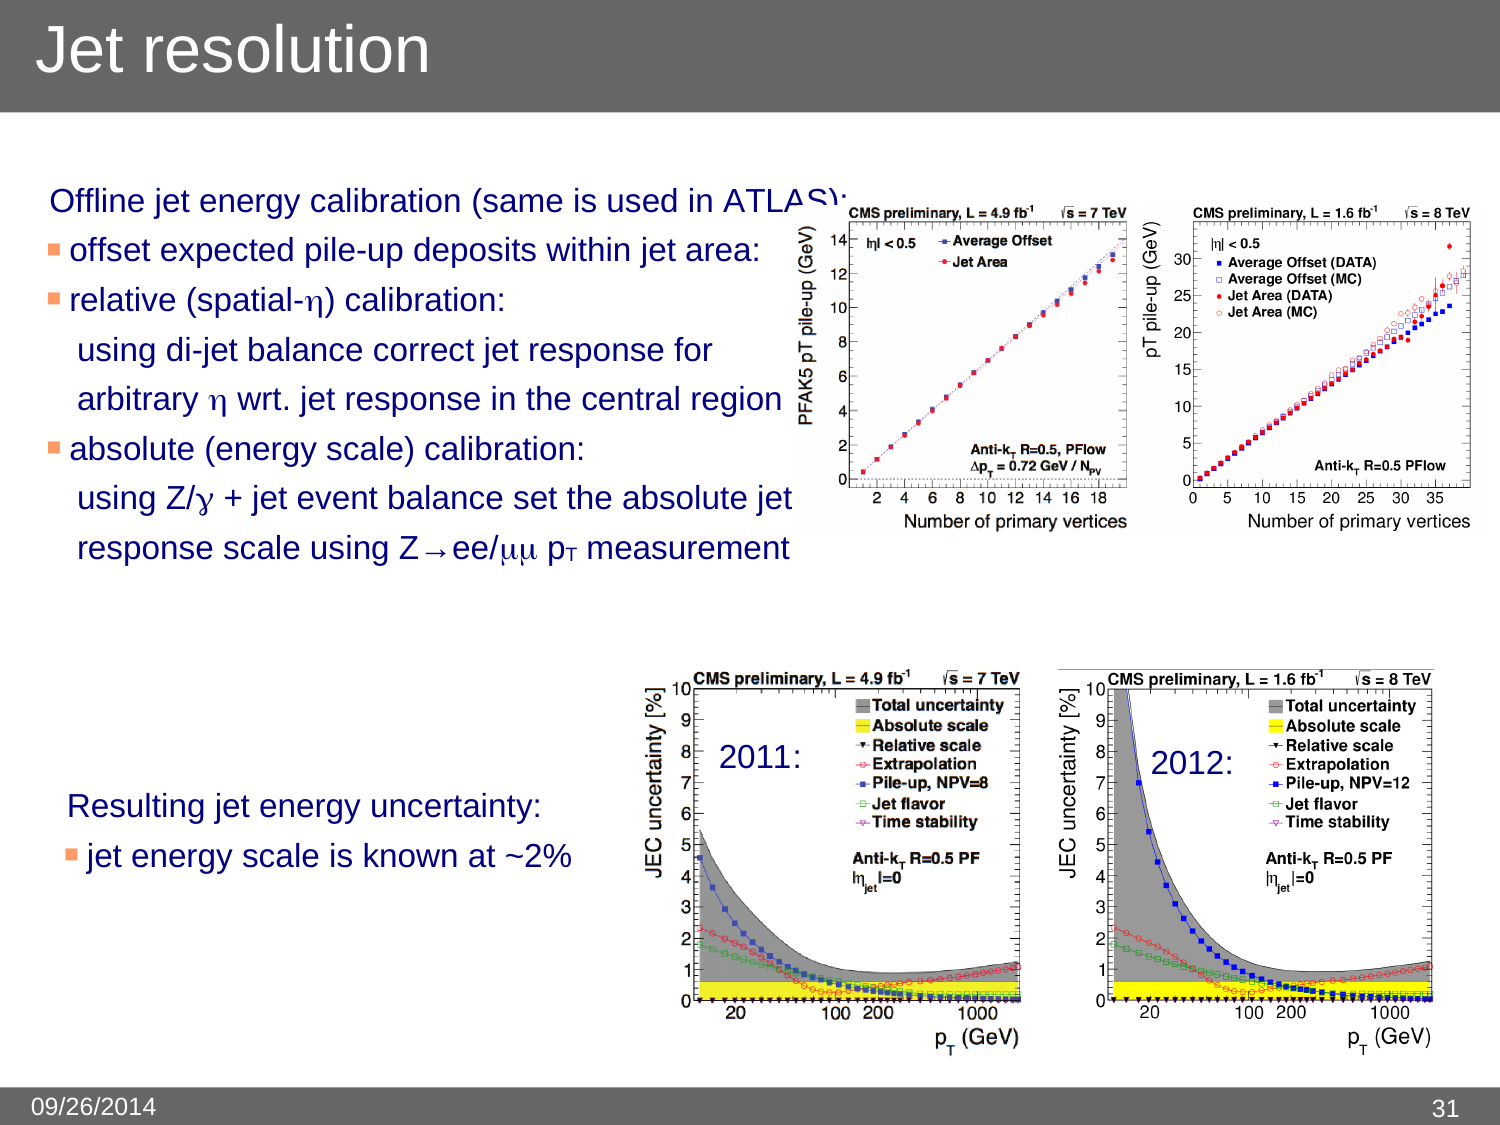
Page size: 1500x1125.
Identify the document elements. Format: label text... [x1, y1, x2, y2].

text_box 2012: [1150, 744, 1246, 782]
picture [633, 669, 1039, 1058]
picture [797, 205, 1487, 537]
title Jet resolution [35, 0, 1236, 113]
text_box Resulting jet energy uncertainty: jet energy scale is known at ~2% [66, 787, 601, 875]
picture [1058, 669, 1434, 1055]
text_box Offline jet energy calibration (same is used in ATLAS): offset expected pile-up deposits within jet area: relative (spatial-h) calibration: using di-jet balance correct jet response for arbitrary h wrt. jet response in the central region absolute (energy scale) calibration: using Z/g + jet event balance set the absolute jet response scale using Z→ee/mm pT measurement [49, 164, 1457, 585]
text_box 2011: [718, 738, 814, 776]
